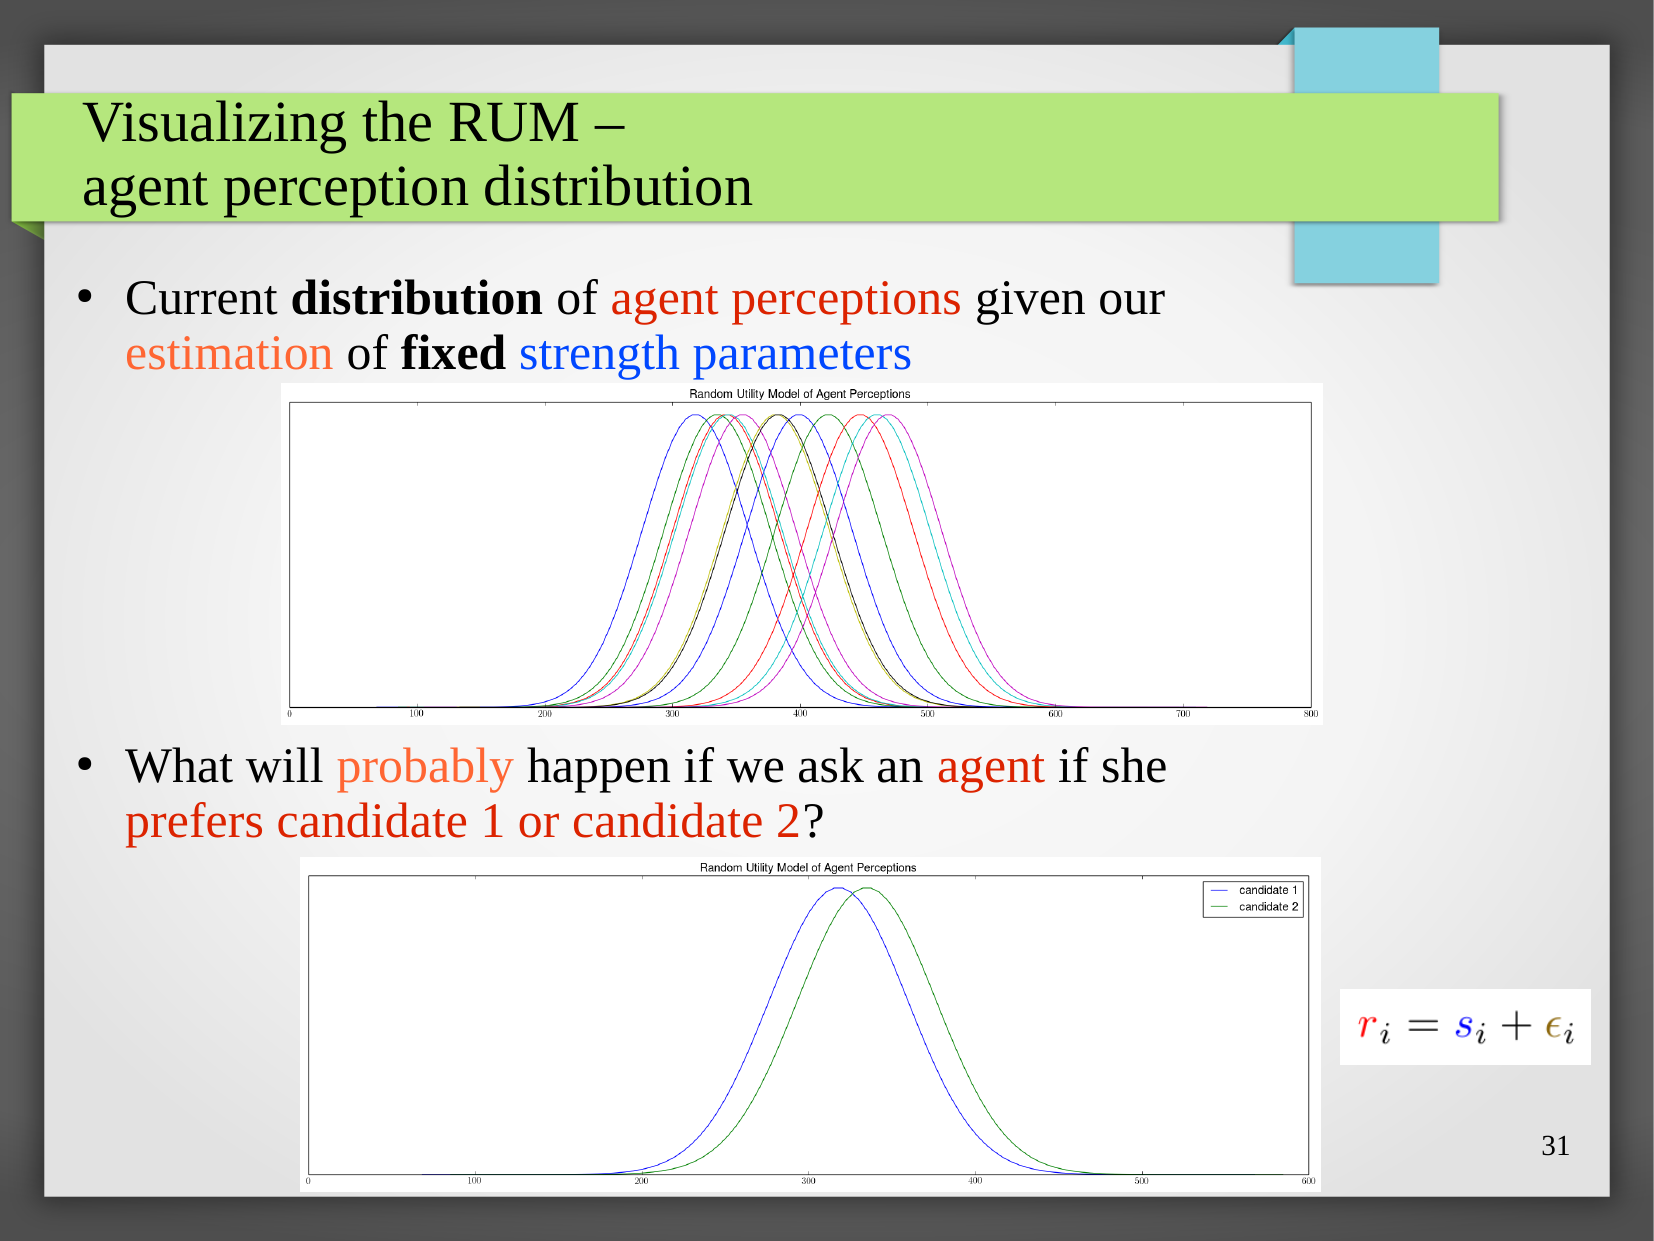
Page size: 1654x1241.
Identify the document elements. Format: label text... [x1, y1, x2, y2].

title Visualizing the RUM – agent perception distribution [82, 88, 1264, 220]
list Current distribution of agent perceptions given our estimation of fixed strength parameters What will probably happen if we ask an agent if she prefers candidate 1 or candidate 2? [60, 270, 1290, 856]
picture [0, 0, 1654, 1241]
